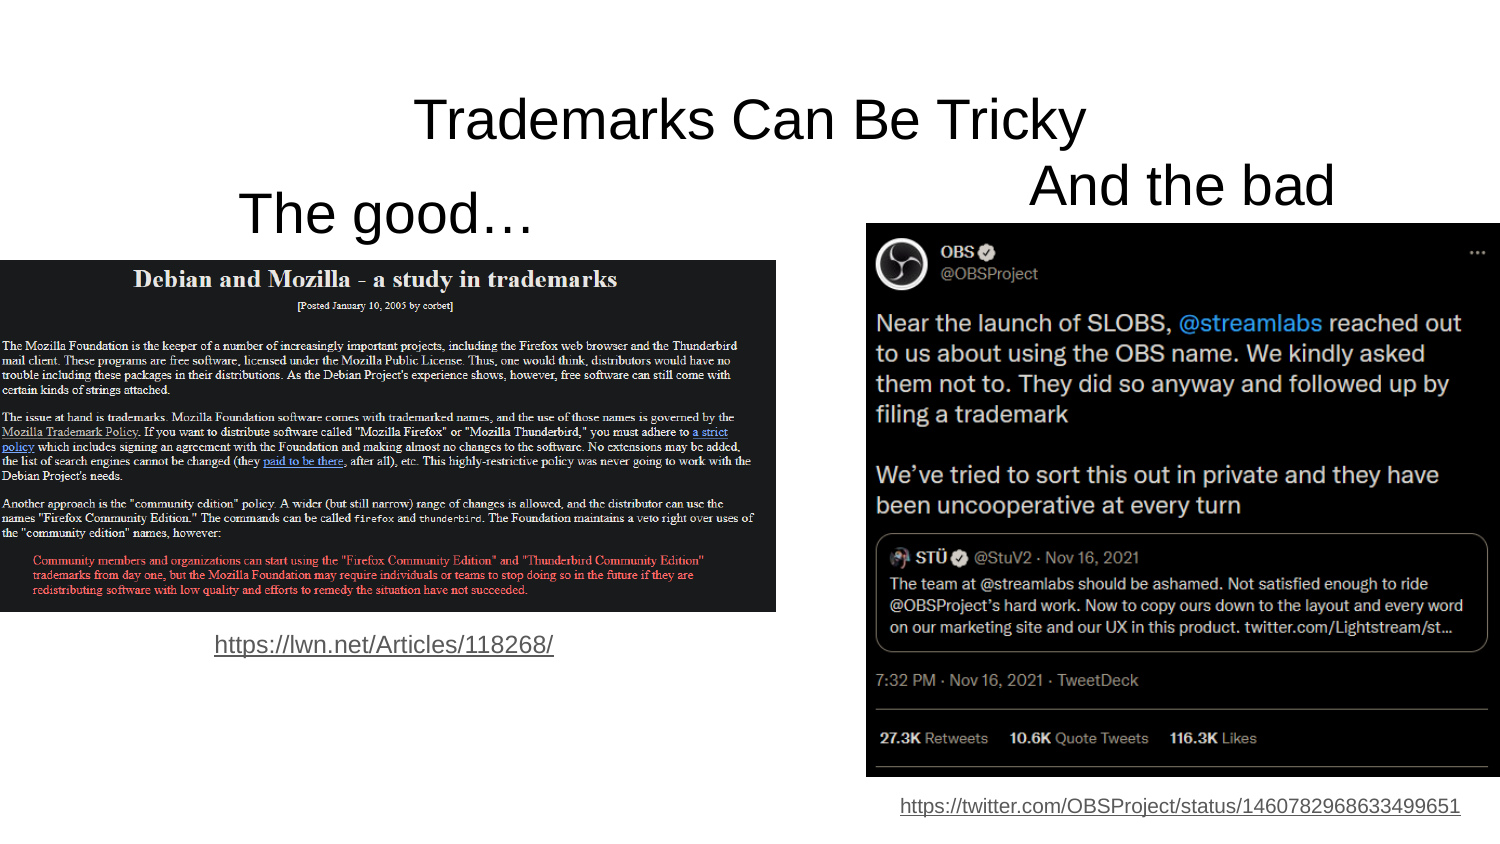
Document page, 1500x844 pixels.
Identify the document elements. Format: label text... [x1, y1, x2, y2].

picture [866, 233, 1500, 776]
list https://lwn.net/Articles/118268/ [0, 611, 776, 690]
title Trademarks Can Be Tricky [51, 72, 1449, 167]
picture [0, 261, 776, 611]
title And the bad [866, 139, 1500, 233]
list https://twitter.com/OBSProject/status/1460782968633499651 [866, 776, 1500, 844]
title The good… [0, 166, 776, 261]
